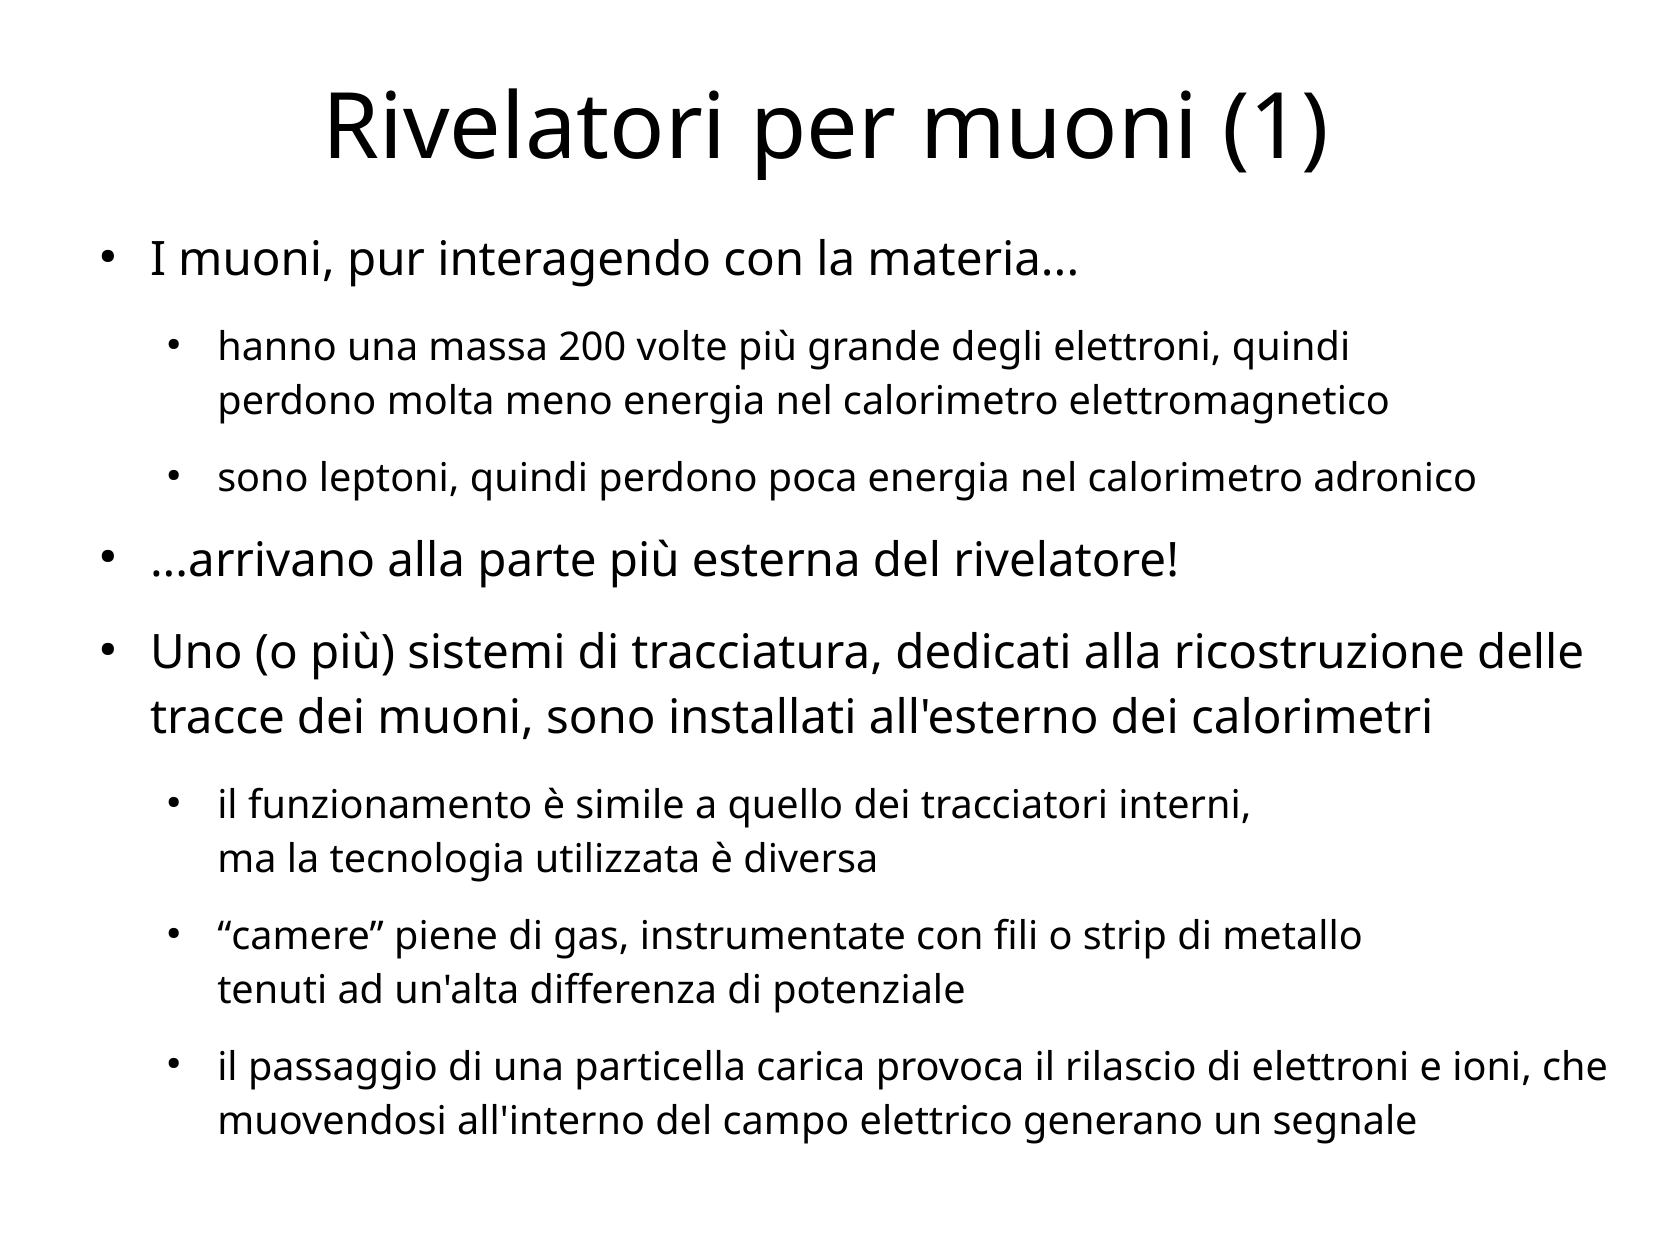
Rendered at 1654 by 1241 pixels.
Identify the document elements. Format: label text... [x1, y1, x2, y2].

title Rivelatori per muoni (1) [82, 19, 1571, 225]
list I muoni, pur interagendo con la materia... hanno una massa 200 volte più grande degli elettroni, quindi perdono molta meno energia nel calorimetro elettromagnetico sono leptoni, quindi perdono poca energia nel calorimetro adronico ...arrivano alla parte più esterna del rivelatore! Uno (o più) sistemi di tracciatura, dedicati alla ricostruzione delle tracce dei muoni, sono installati all'esterno dei calorimetri il funzionamento è simile a quello dei tracciatori interni, ma la tecnologia utilizzata è diversa “camere” piene di gas, instrumentate con fili o strip di metallo tenuti ad un'alta differenza di potenziale il passaggio di una particella carica provoca il rilascio di elettroni e ioni, che muovendosi all'interno del campo elettrico generano un segnale [82, 225, 1613, 1163]
